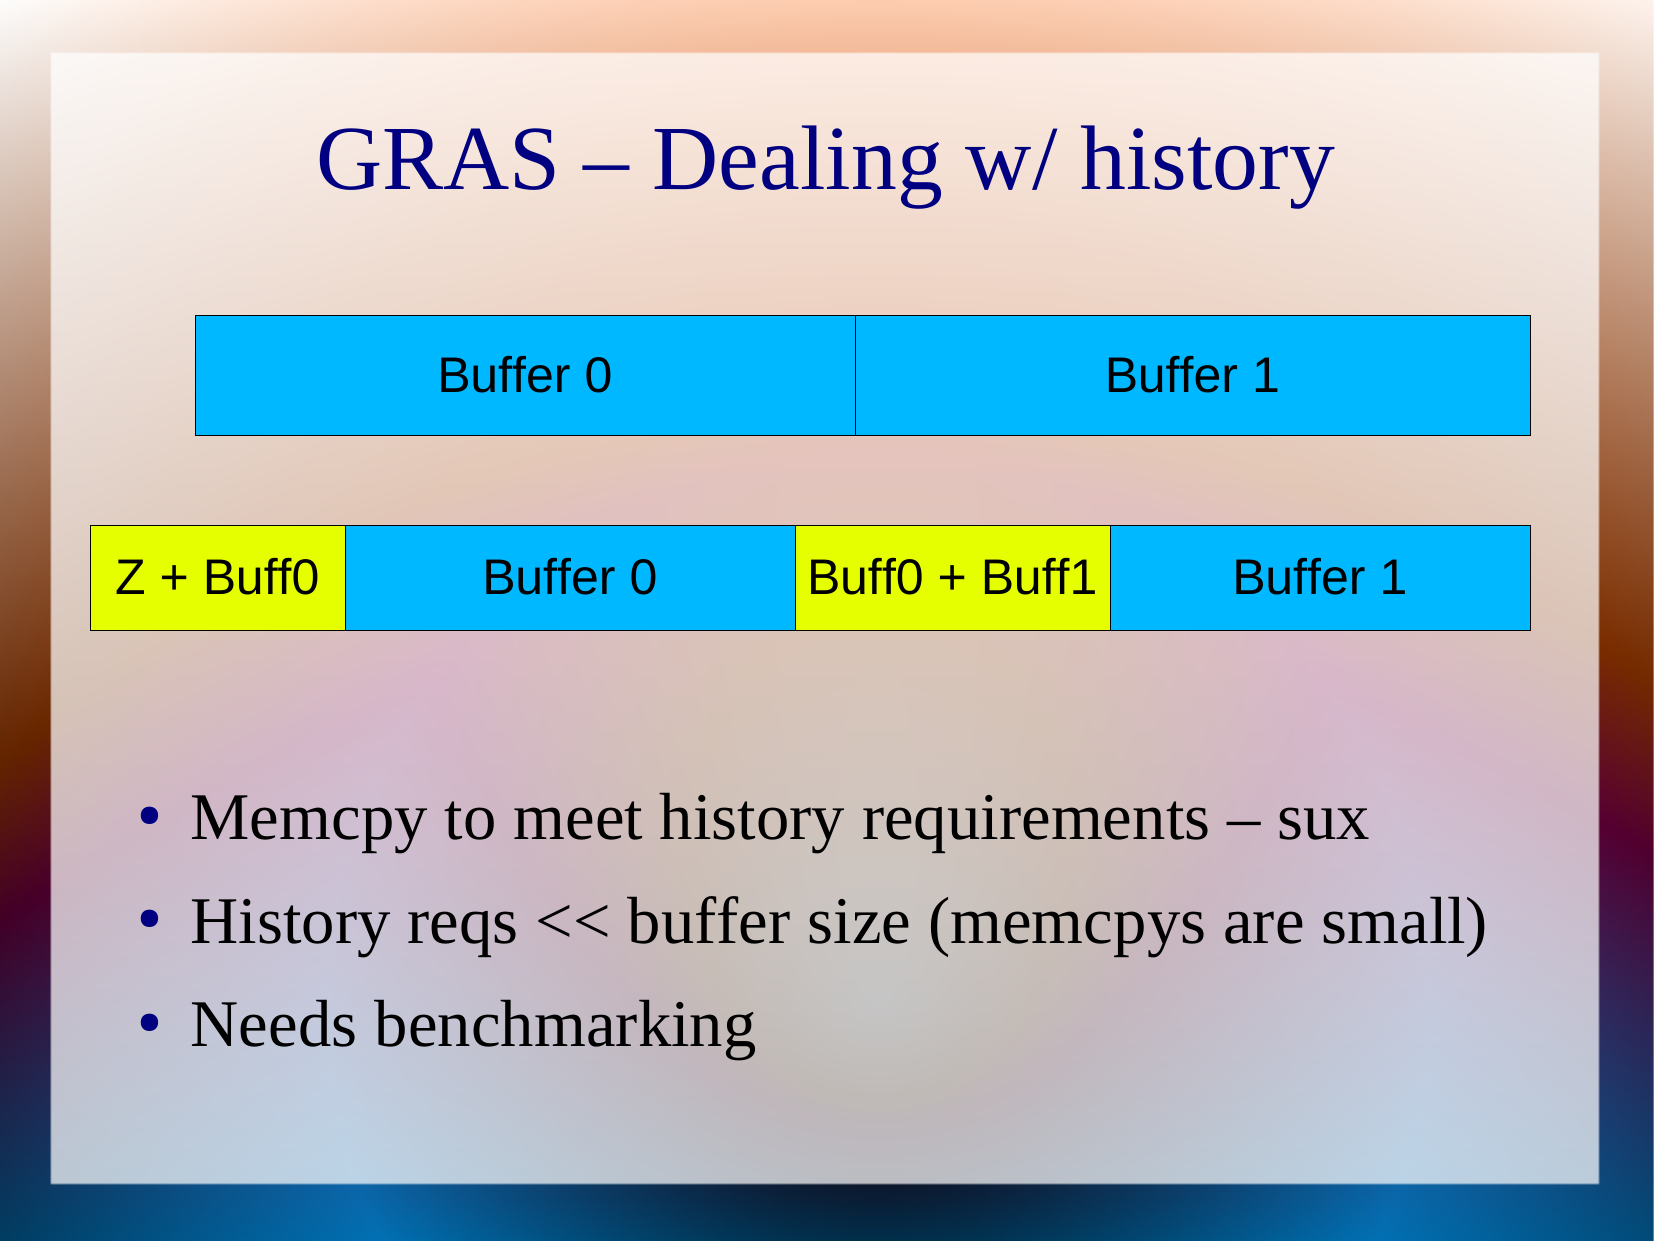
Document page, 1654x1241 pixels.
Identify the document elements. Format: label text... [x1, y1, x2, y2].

title GRAS – Dealing w/ history [82, 55, 1571, 263]
list Memcpy to meet history requirements – sux History reqs << buffer size (memcpys are small) Needs benchmarking [120, 780, 1531, 1062]
text_box Buffer 1 [855, 315, 1531, 436]
text_box Buff0 + Buff1 [795, 525, 1110, 631]
text_box Buffer 0 [195, 315, 855, 436]
picture [0, 0, 1654, 1241]
text_box Buffer 0 [345, 525, 795, 631]
text_box Z + Buff0 [90, 525, 345, 631]
text_box Buffer 1 [1110, 525, 1531, 631]
